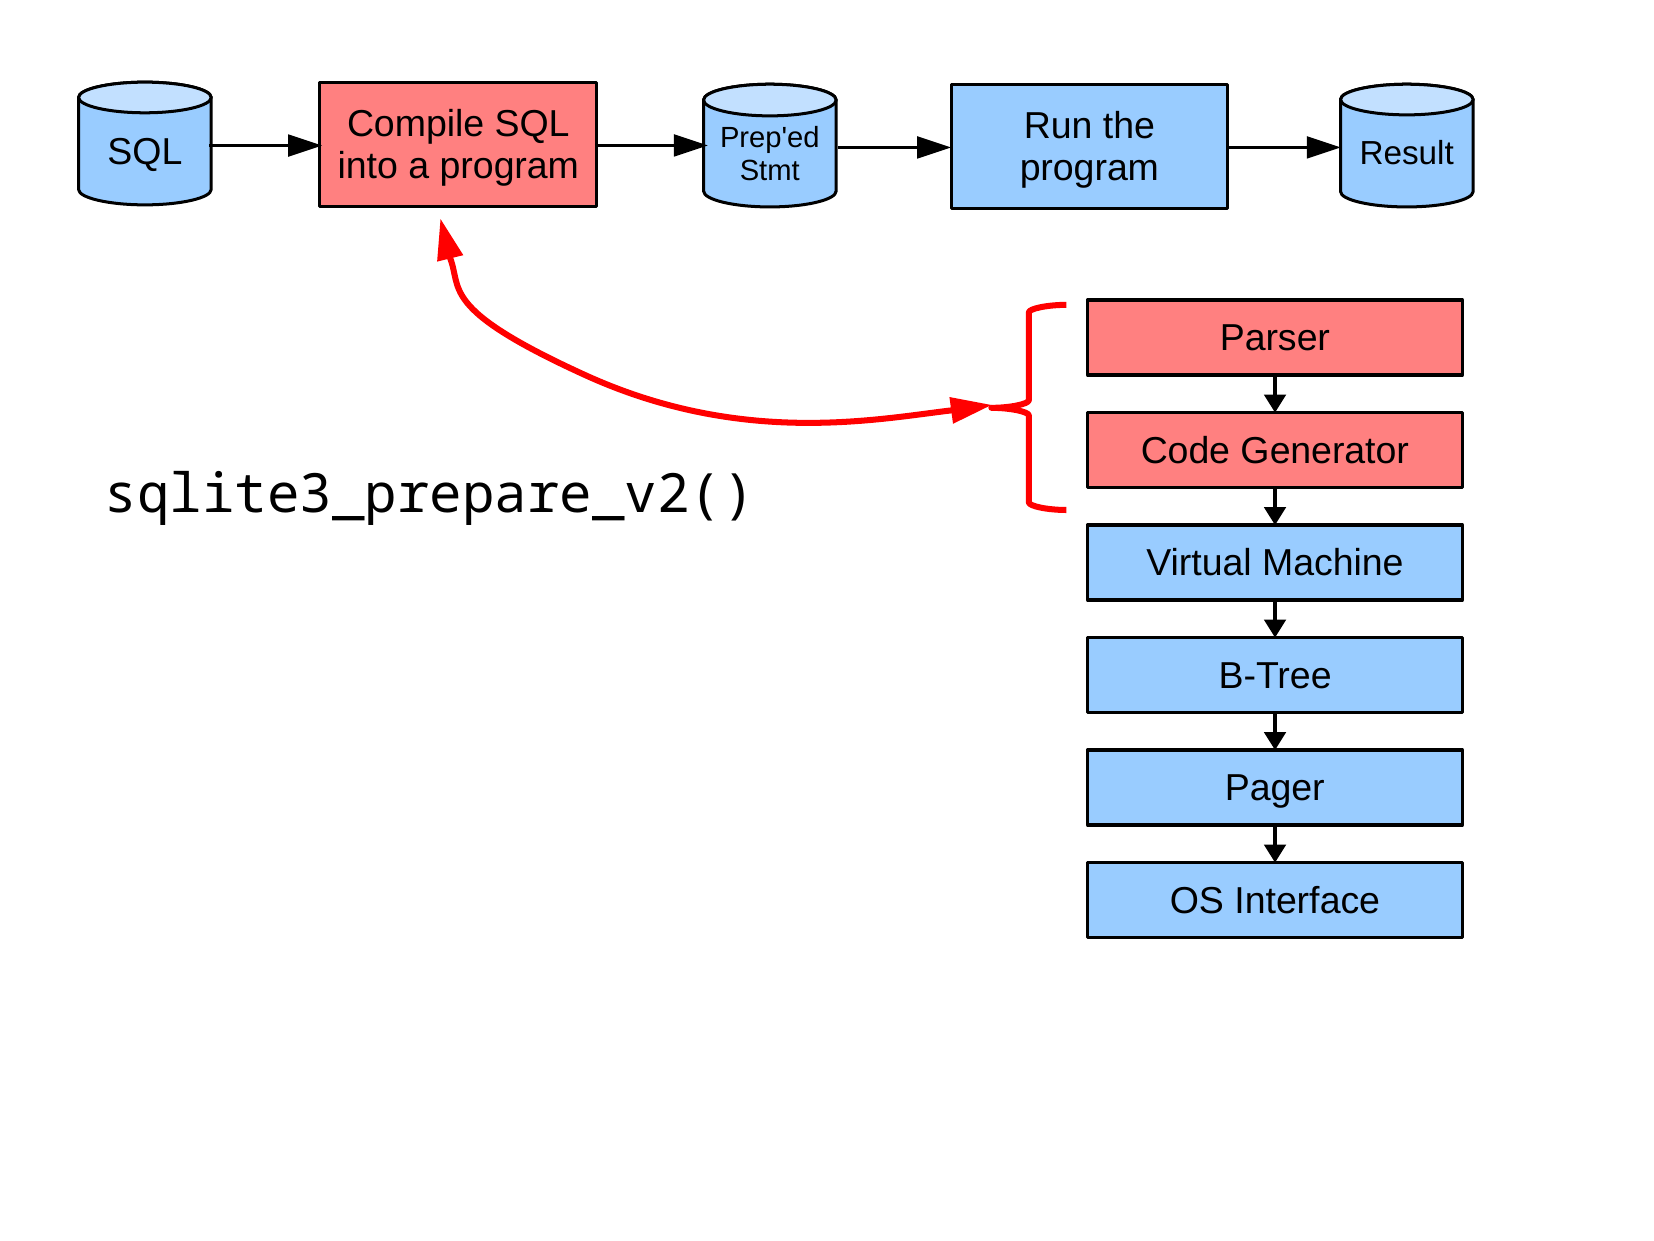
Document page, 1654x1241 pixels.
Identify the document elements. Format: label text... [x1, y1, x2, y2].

text_box 0-240 [703, 84, 837, 116]
text_box Prep'ed Stmt [703, 101, 837, 207]
text_box Code Generator [1087, 412, 1463, 488]
text_box B-Tree [1087, 637, 1463, 713]
text_box Parser [1087, 300, 1463, 376]
text_box A0 [1340, 84, 1474, 115]
text_box Pager [1087, 750, 1463, 826]
text_box OS Interface [1087, 862, 1463, 938]
title A Better Varint... [78, 82, 212, 113]
text_box Virtual Machine [1087, 525, 1463, 601]
text_box Run the program [951, 84, 1228, 209]
text_box Compile SQL into a program [319, 82, 597, 207]
text_box SQL [78, 98, 212, 205]
text_box Result [1340, 100, 1474, 207]
text_box sqlite3_prepare_v2() [90, 447, 775, 526]
